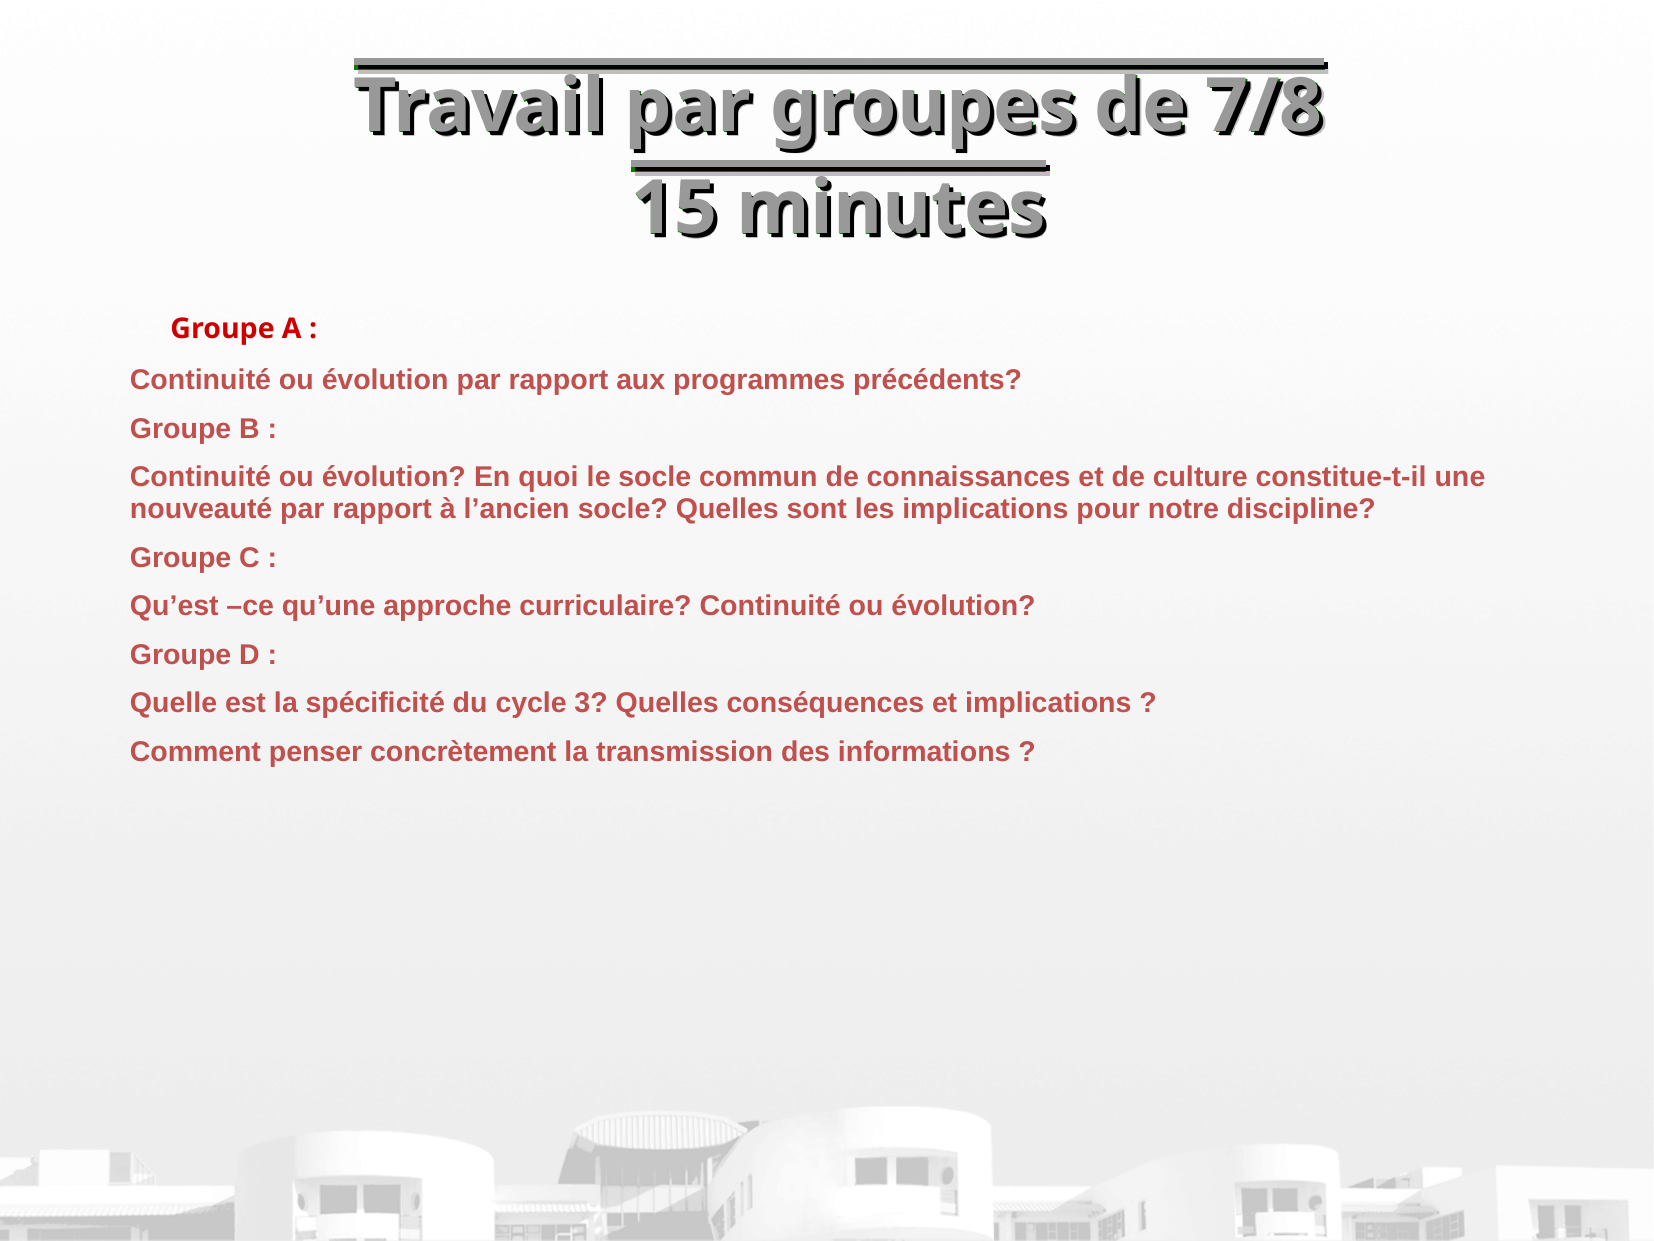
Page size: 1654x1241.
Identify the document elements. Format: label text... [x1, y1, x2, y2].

picture [0, 0, 1654, 1241]
list Groupe A : Continuité ou évolution par rapport aux programmes précédents? Groupe B : Continuité ou évolution? En quoi le socle commun de connaissances et de culture constitue-t-il une nouveauté par rapport à l’ancien socle? Quelles sont les implications pour notre discipline? Groupe C : Qu’est –ce qu’une approche curriculaire? Continuité ou évolution? Groupe D : Quelle est la spécificité du cycle 3? Quelles conséquences et implications ? Comment penser concrètement la transmission des informations ? [129, 308, 1619, 1028]
title Travail par groupes de 7/8 15 minutes [94, 47, 1583, 260]
